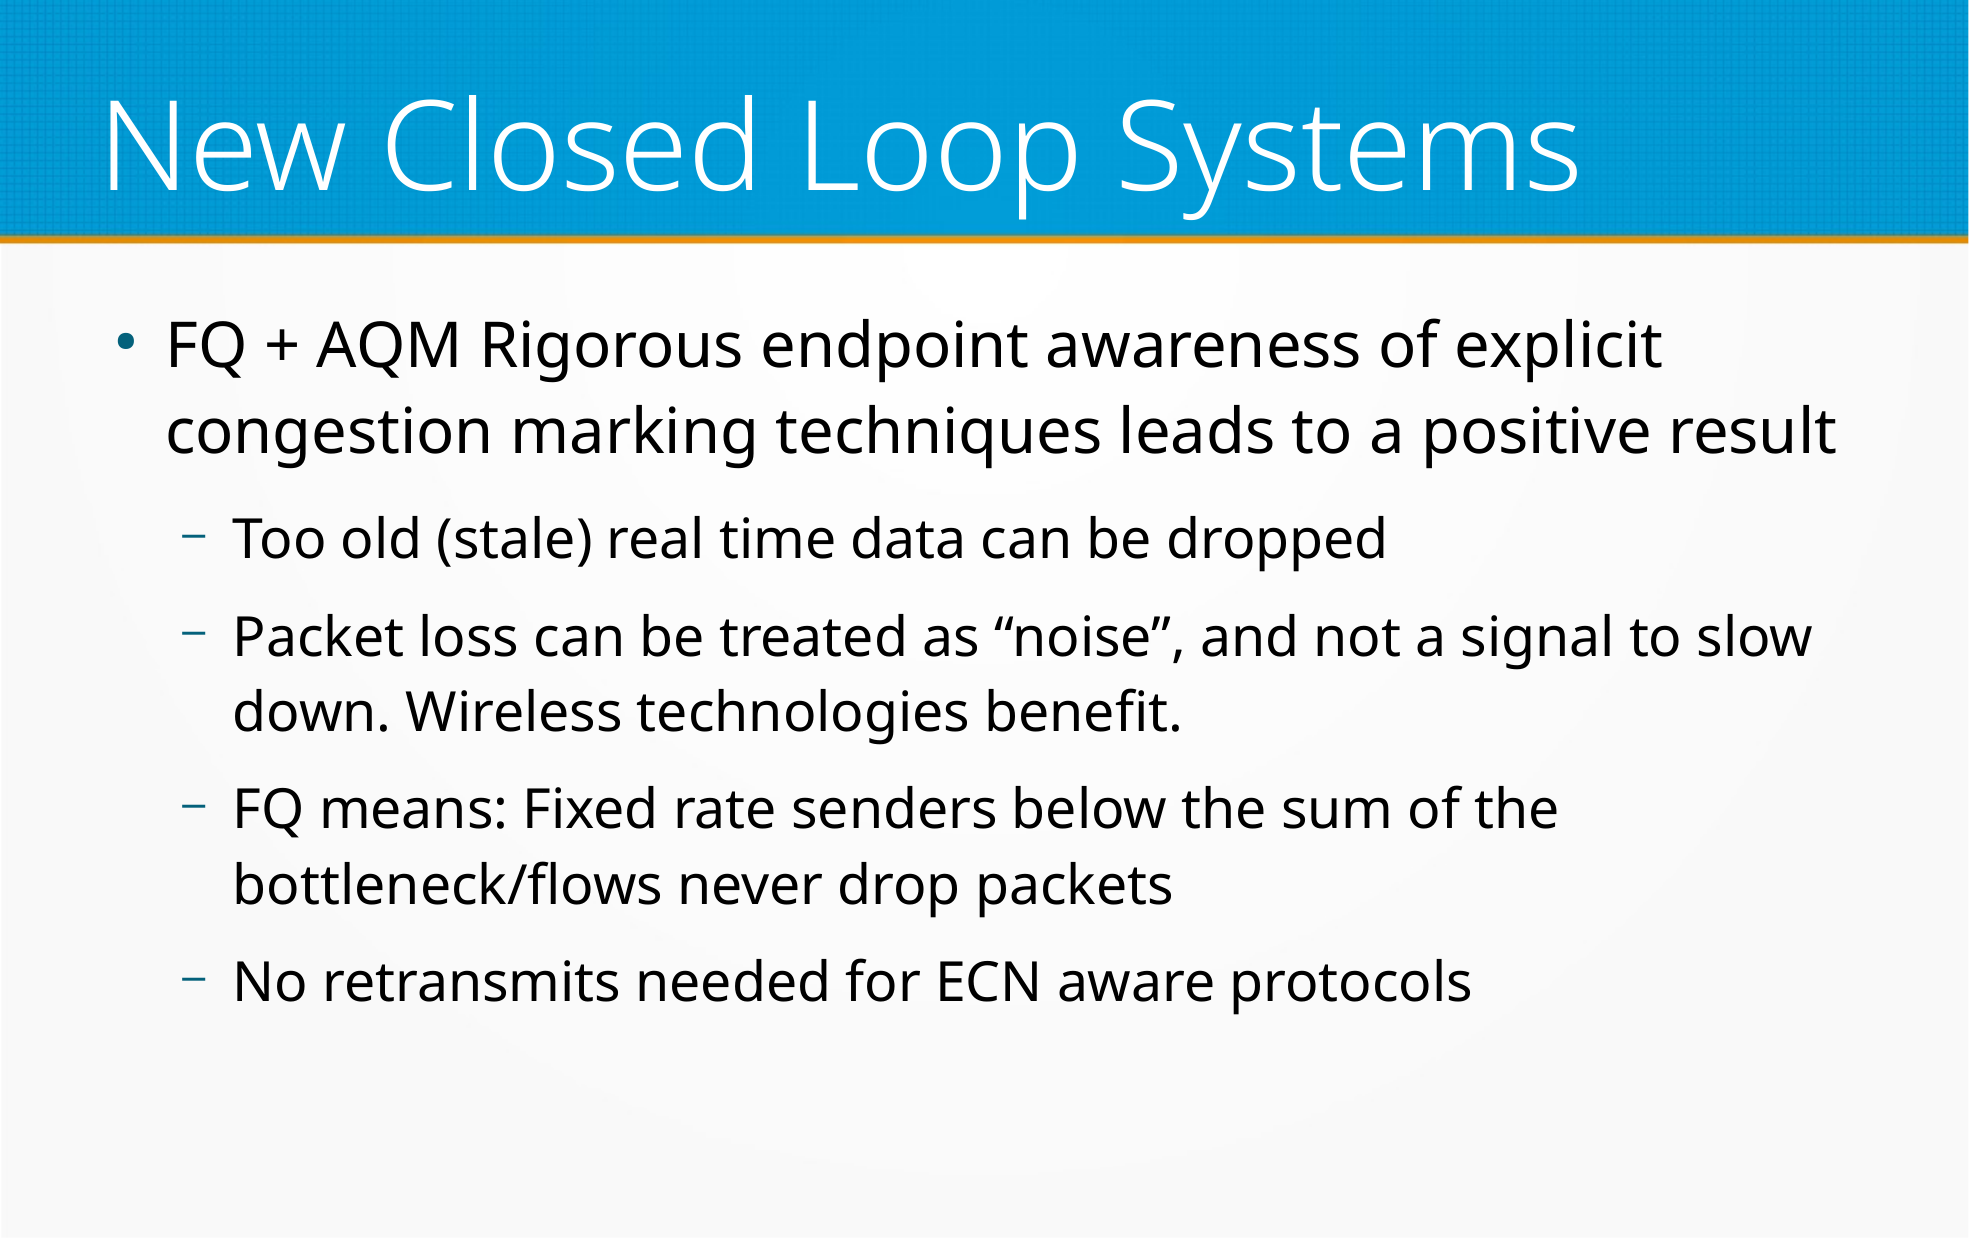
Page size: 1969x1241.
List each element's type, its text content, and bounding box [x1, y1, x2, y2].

list FQ + AQM Rigorous endpoint awareness of explicit congestion marking techniques leads to a positive result Too old (stale) real time data can be dropped Packet loss can be treated as “noise”, and not a signal to slow down. Wireless technologies benefit. FQ means: Fixed rate senders below the sum of the bottleneck/flows never drop packets No retransmits needed for ECN aware protocols [98, 300, 1861, 1066]
picture [0, 233, 1969, 1241]
title New Closed Loop Systems [98, 19, 1870, 227]
